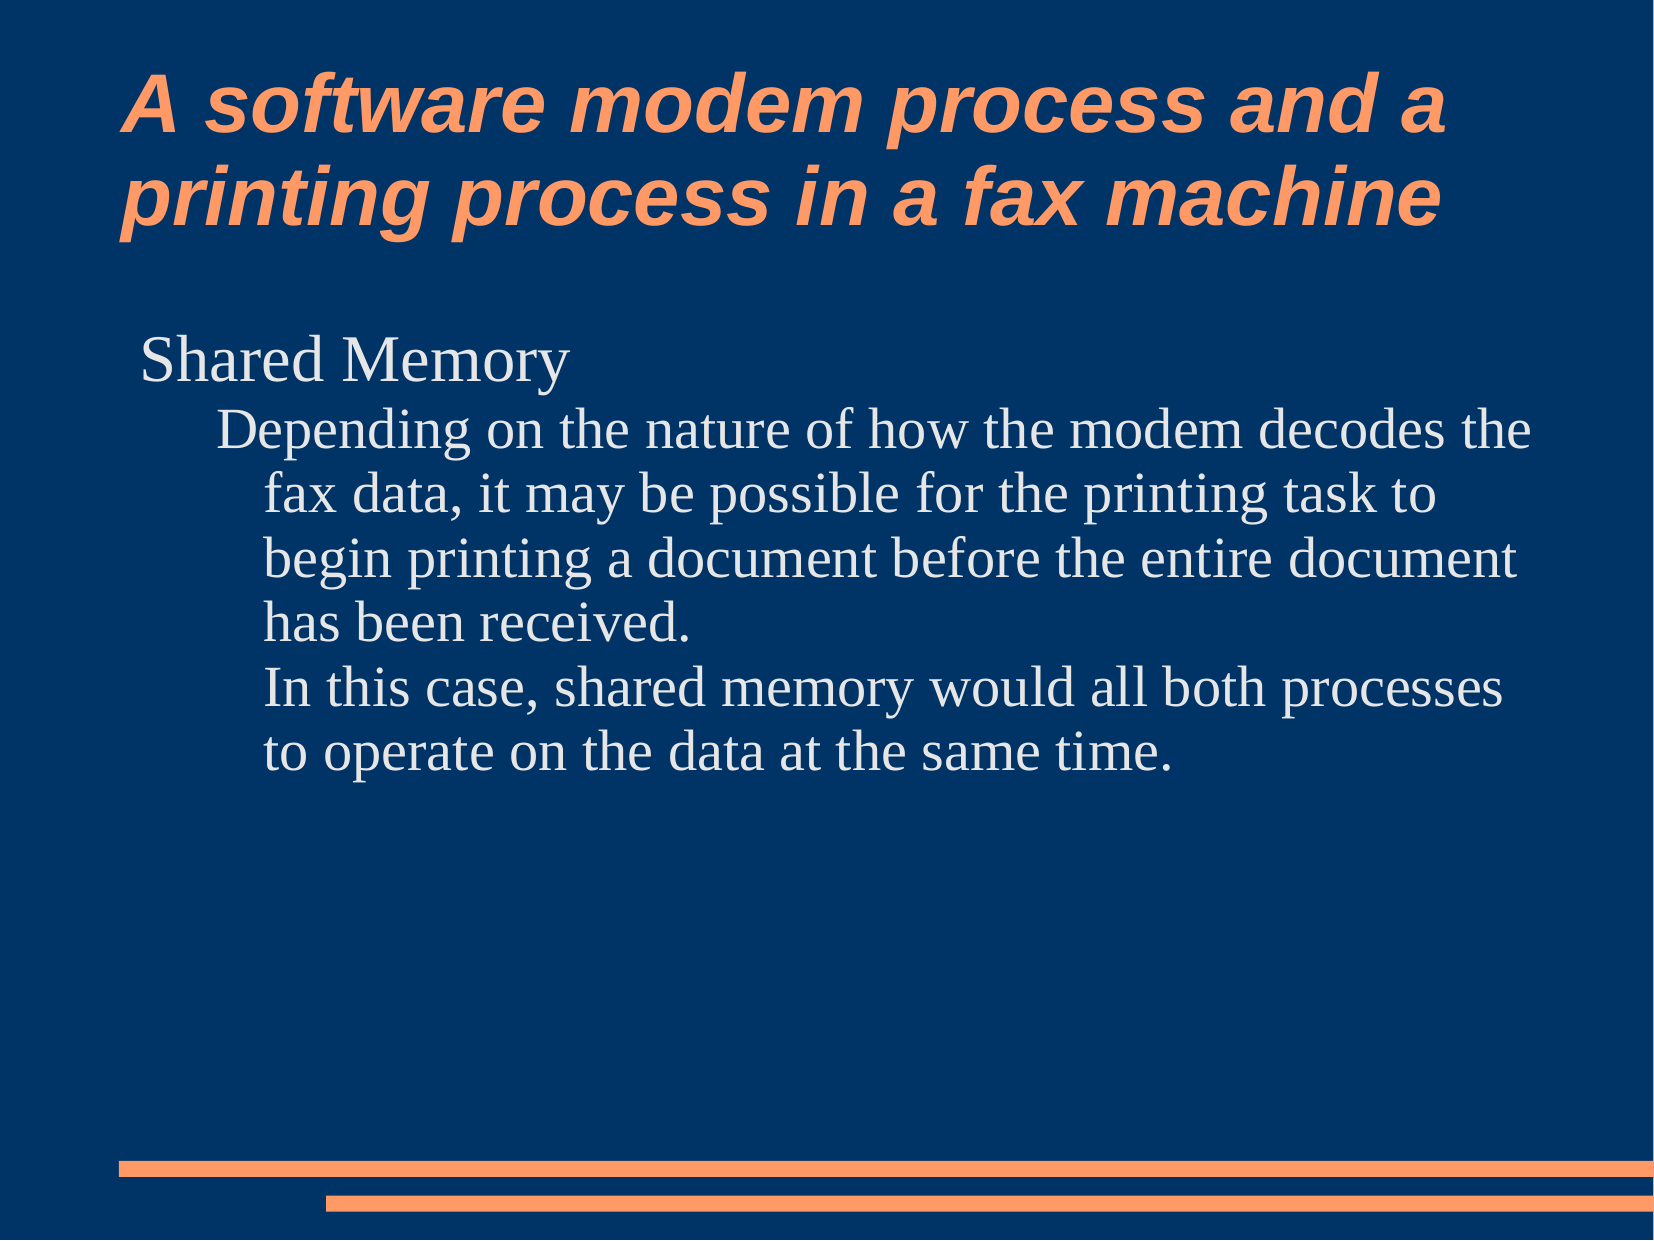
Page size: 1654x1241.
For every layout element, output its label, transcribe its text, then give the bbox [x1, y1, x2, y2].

list Shared Memory Depending on the nature of how the modem decodes the fax data, it may be possible for the printing task to begin printing a document before the entire document has been received. In this case, shared memory would all both processes to operate on the data at the same time. [121, 322, 1561, 1133]
title A software modem process and a printing process in a fax machine [121, 4, 1534, 296]
